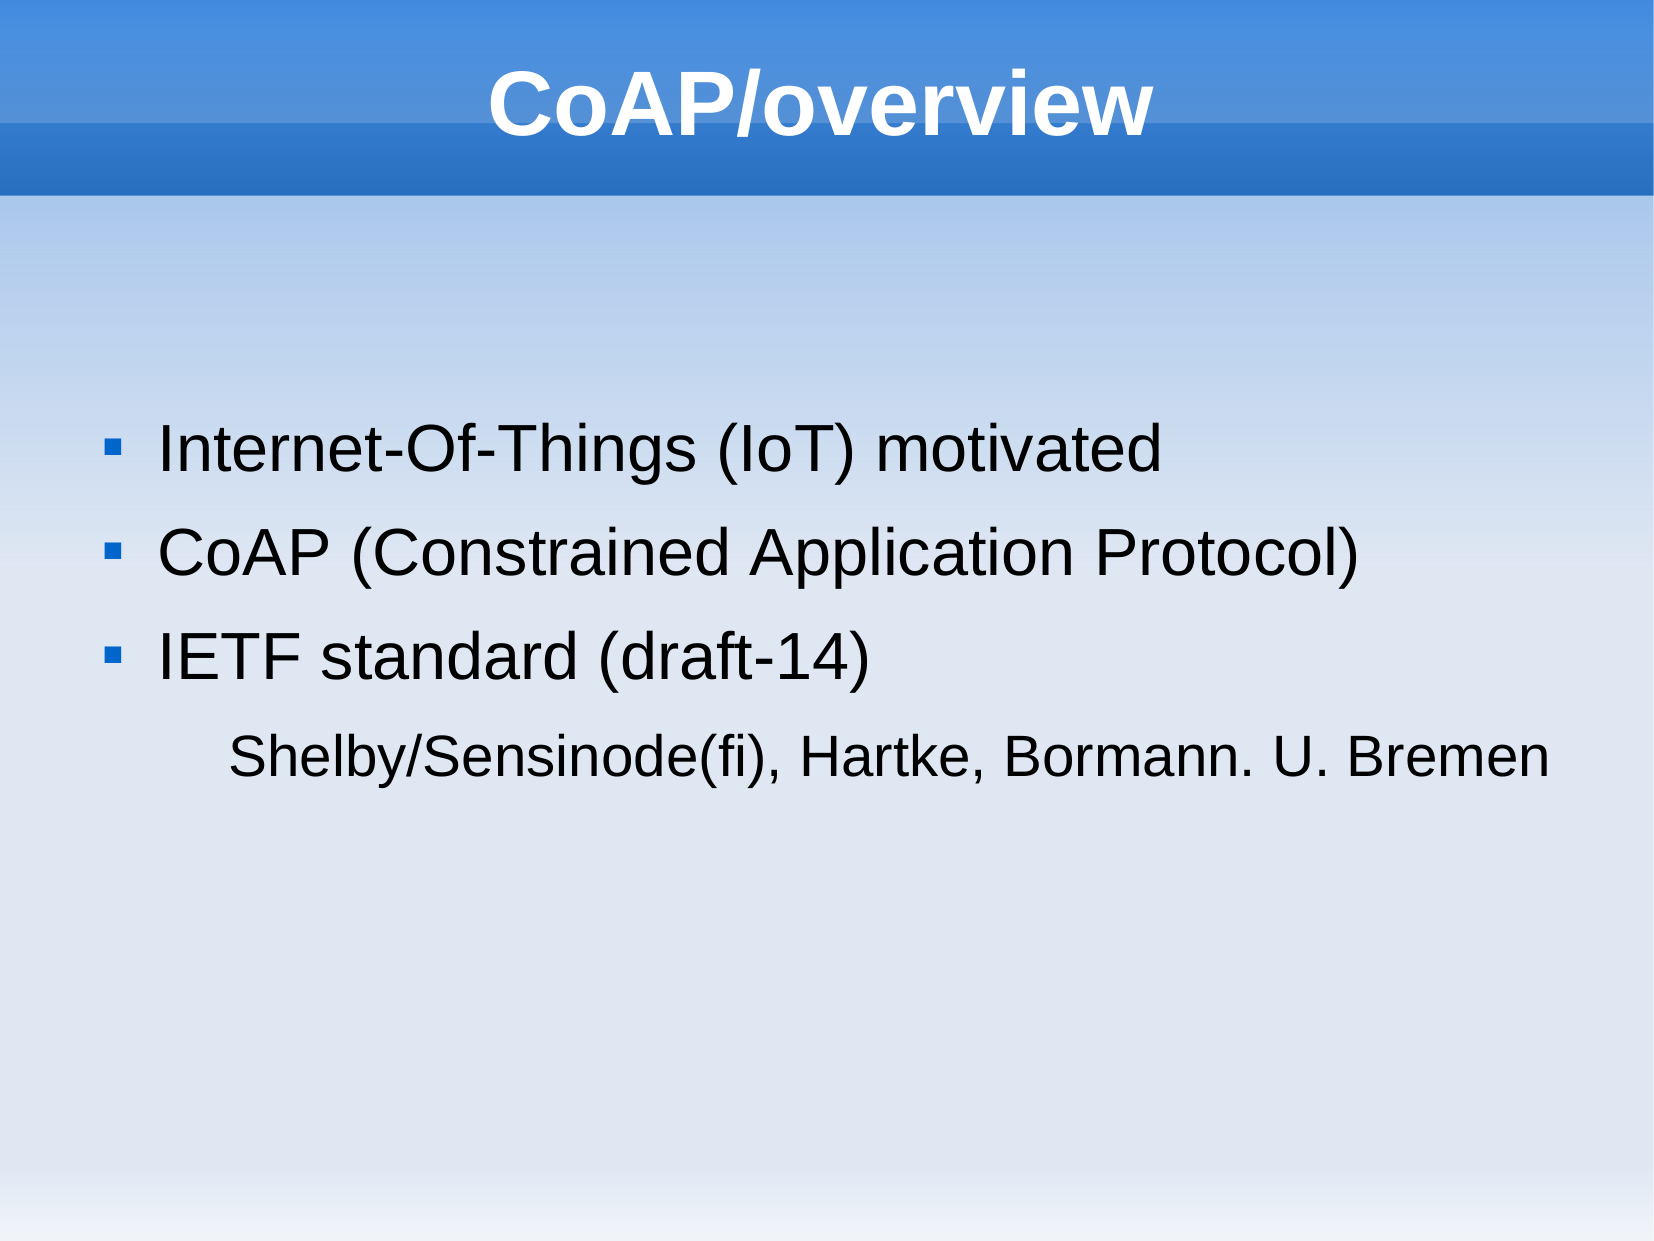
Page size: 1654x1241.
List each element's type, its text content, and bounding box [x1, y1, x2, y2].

list Internet-Of-Things (IoT) motivated CoAP (Constrained Application Protocol) IETF standard (draft-14) Shelby/Sensinode(fi), Hartke, Bormann. U. Bremen [86, 306, 1576, 1126]
picture [0, 0, 1654, 1241]
title CoAP/overview [76, 0, 1565, 208]
